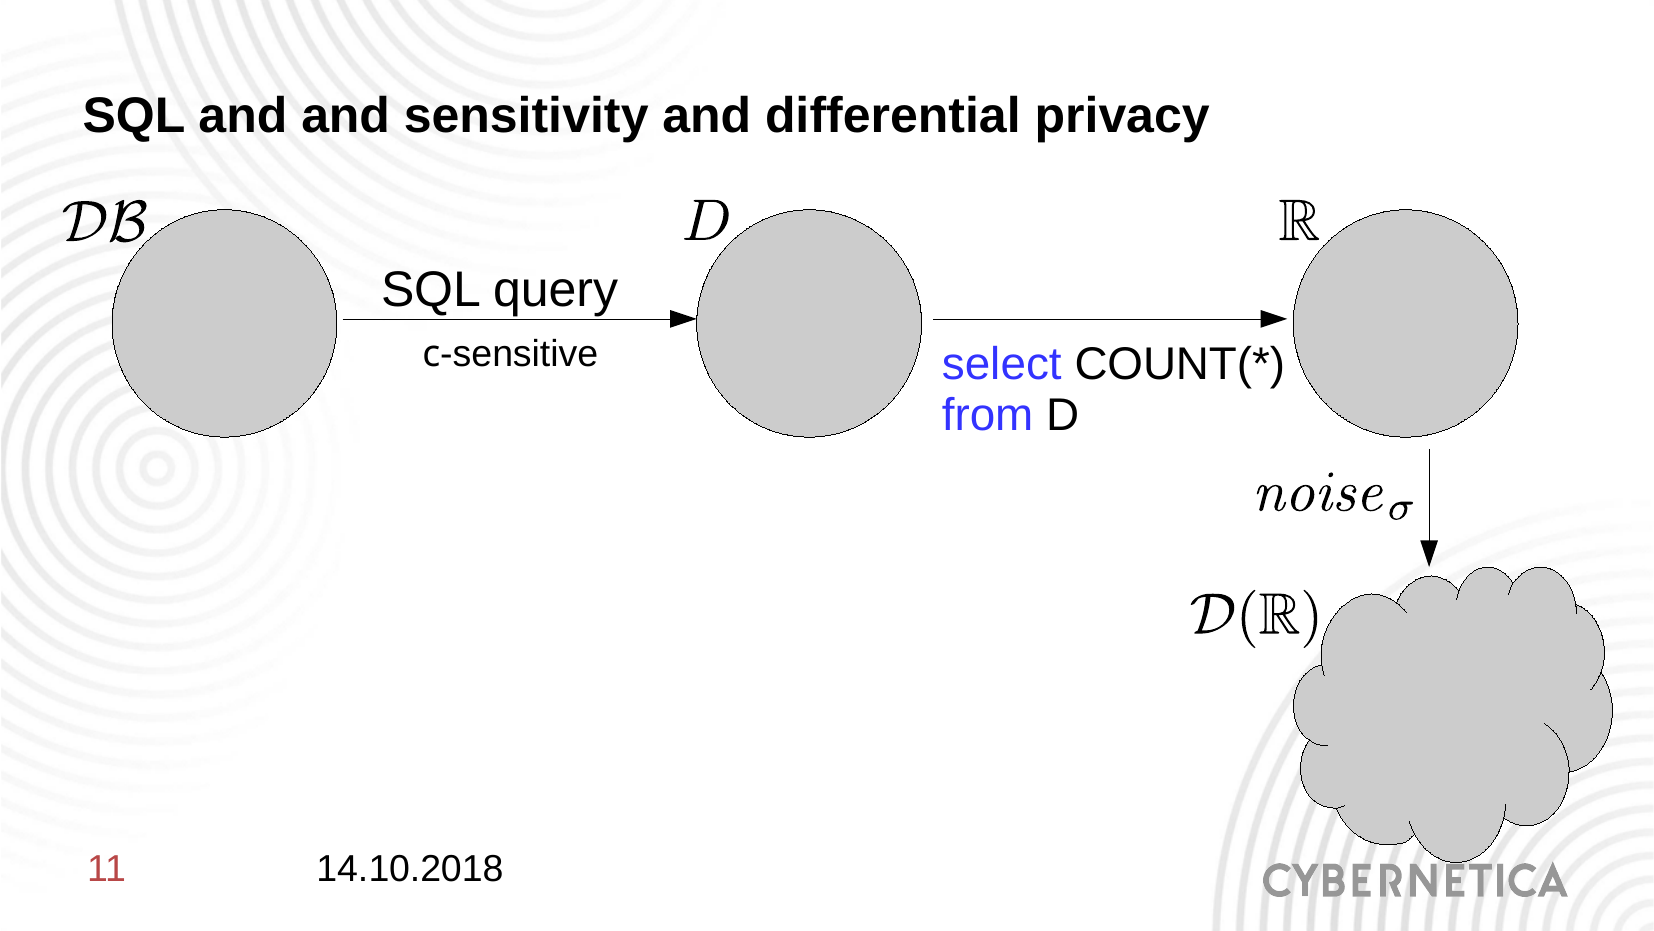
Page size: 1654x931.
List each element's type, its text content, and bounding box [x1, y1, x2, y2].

text_box select COUNT(*) from D [927, 330, 1317, 449]
title SQL and and sensitivity and differential privacy [82, 37, 1571, 193]
text_box c-sensitive [407, 318, 621, 378]
text_box SQL query [366, 253, 662, 325]
picture [0, 0, 1654, 931]
text_box [1278, 199, 1321, 241]
text_box [681, 199, 922, 438]
text_box [61, 199, 337, 438]
text_box [1293, 209, 1519, 438]
text_box [1251, 472, 1416, 520]
text_box [1189, 567, 1613, 863]
